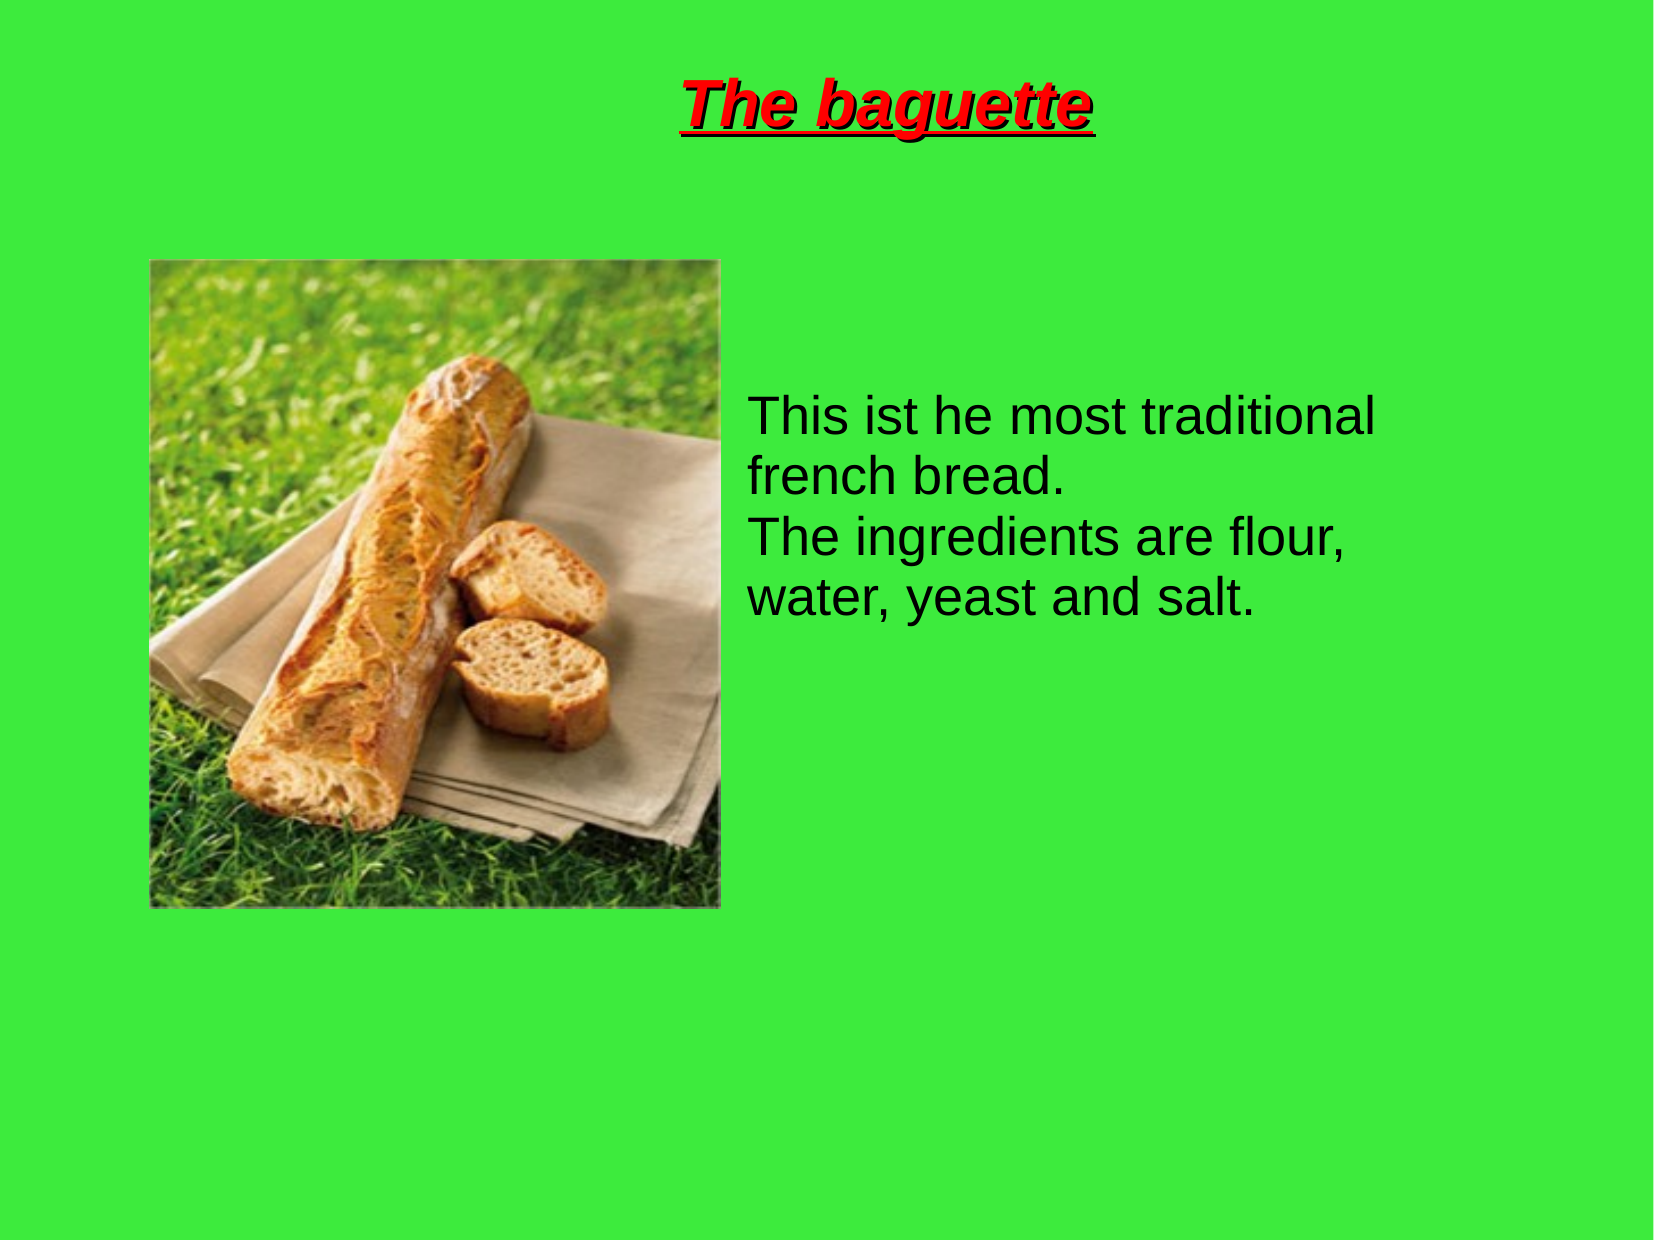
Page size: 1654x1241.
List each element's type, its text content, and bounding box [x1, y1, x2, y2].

picture [149, 259, 721, 909]
text_box This ist he most traditional french bread. The ingredients are flour, water, yeast and salt. [732, 317, 1465, 696]
text_box The baguette [578, 59, 1193, 149]
